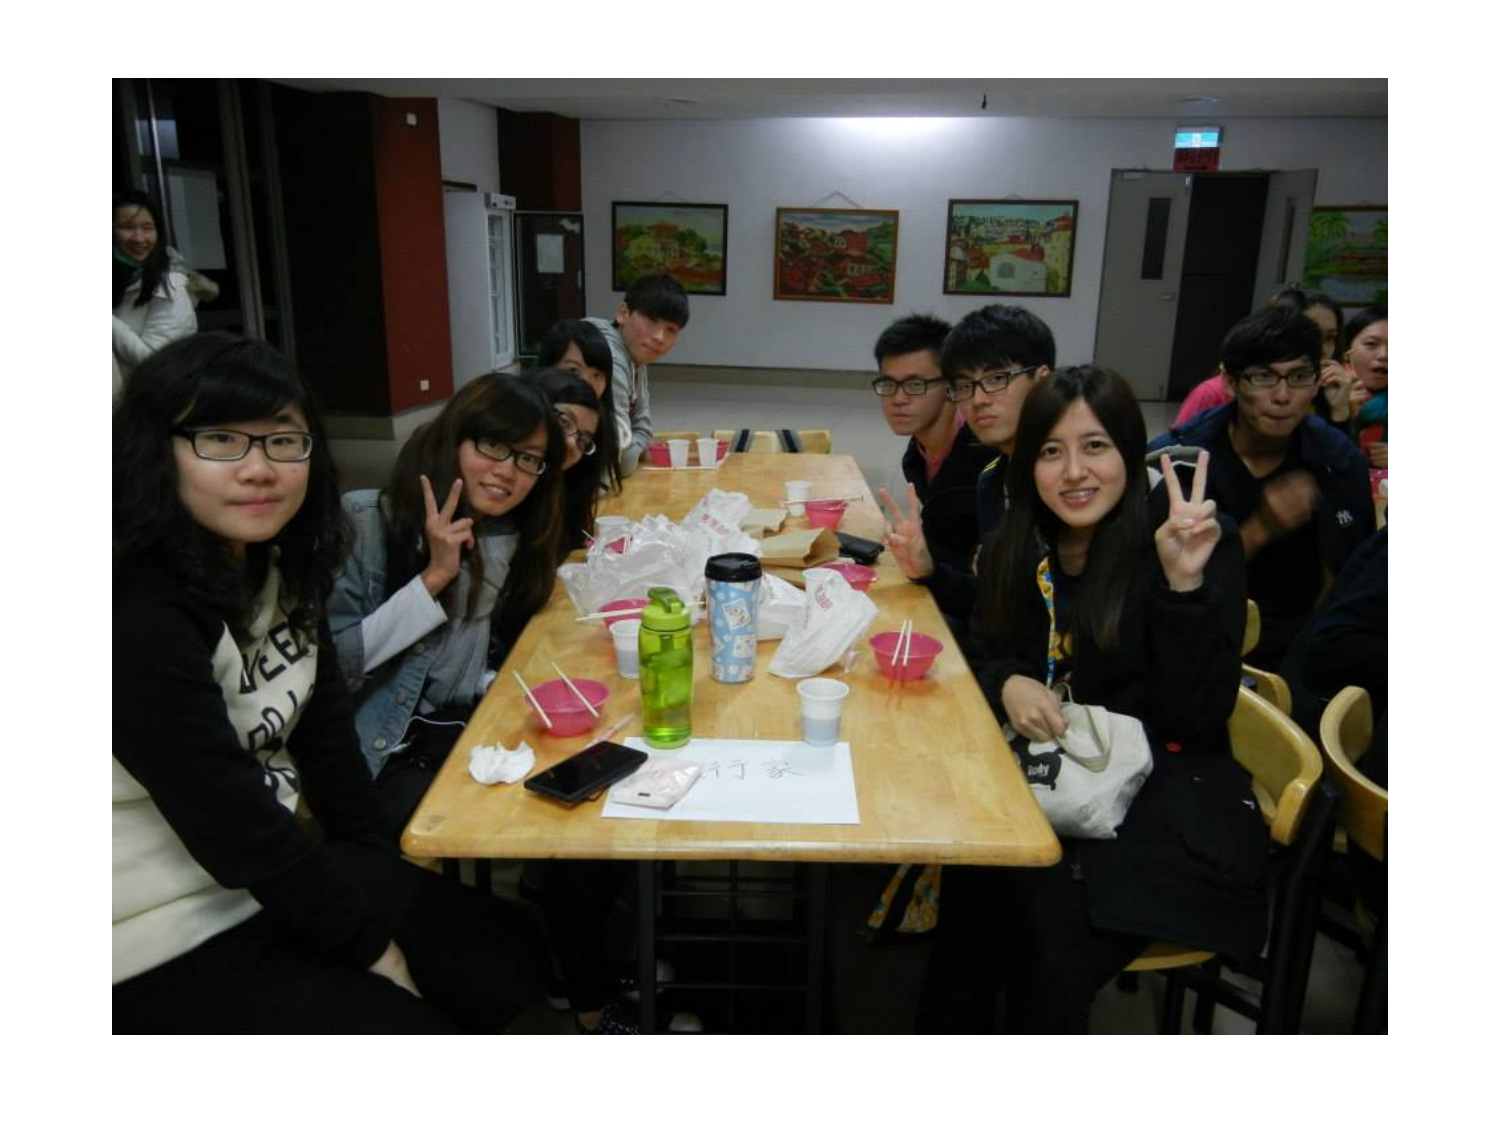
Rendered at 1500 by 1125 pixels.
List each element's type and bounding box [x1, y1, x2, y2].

picture [112, 78, 1388, 1035]
title [75, 45, 1425, 233]
